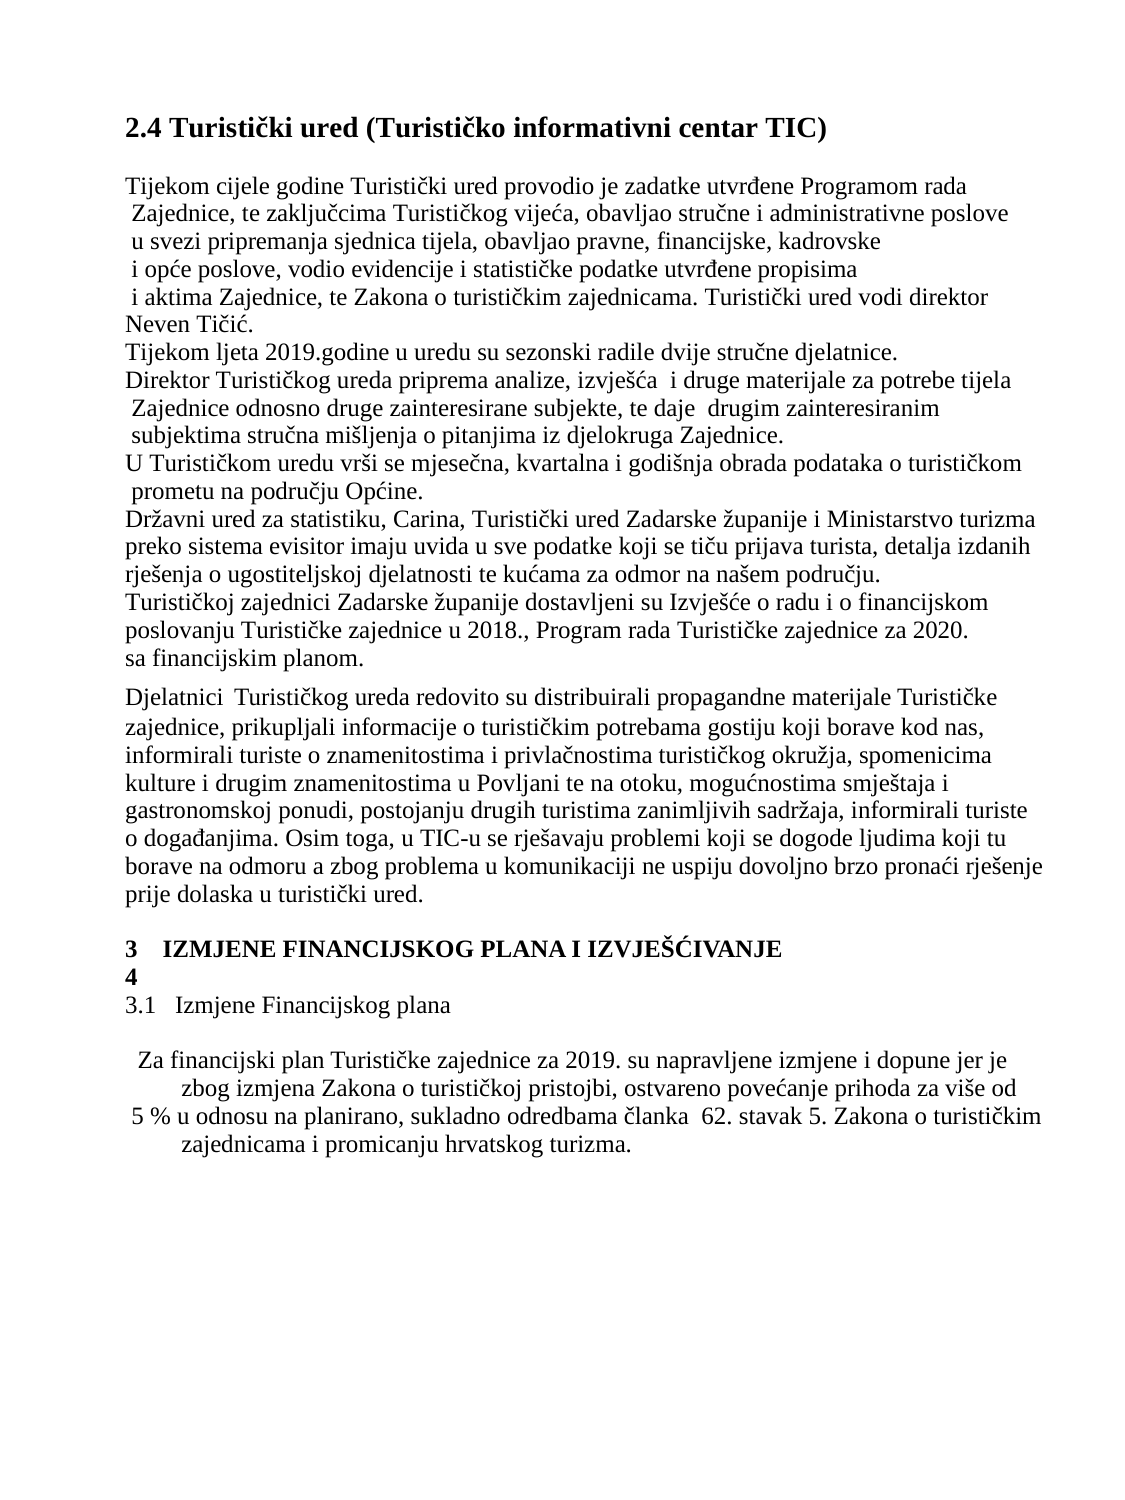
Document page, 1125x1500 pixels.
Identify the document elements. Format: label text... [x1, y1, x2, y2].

text_box 2.4 Turistički ured (Turističko informativni centar TIC) Tijekom cijele godine Turistički ured provodio je zadatke utvrđene Programom rada Zajednice, te zaključcima Turističkog vijeća, obavljao stručne i administrativne poslove u svezi pripremanja sjednica tijela, obavljao pravne, financijske, kadrovske i opće poslove, vodio evidencije i statističke podatke utvrđene propisima i aktima Zajednice, te Zakona o turističkim zajednicama. Turistički ured vodi direktor Neven Tičić. Tijekom ljeta 2019.godine u uredu su sezonski radile dvije stručne djelatnice. Direktor Turističkog ureda priprema analize, izvješća i druge materijale za potrebe tijela Zajednice odnosno druge zainteresirane subjekte, te daje drugim zainteresiranim subjektima stručna mišljenja o pitanjima iz djelokruga Zajednice. U Turističkom uredu vrši se mjesečna, kvartalna i godišnja obrada podataka o turističkom prometu na području Općine. Državni ured za statistiku, Carina, Turistički ured Zadarske županije i Ministarstvo turizma preko sistema evisitor imaju uvida u sve podatke koji se tiču prijava turista, detalja izdanih rješenja o ugostiteljskoj djelatnosti te kućama za odmor na našem području. Turističkoj zajednici Zadarske županije dostavljeni su Izvješće o radu i o financijskom poslovanju Turističke zajednice u 2018., Program rada Turističke zajednice za 2020. sa financijskim planom. Djelatnici Turističkog ureda redovito su distribuirali propagandne materijale Turističke zajednice, prikupljali informacije o turističkim potrebama gostiju koji borave kod nas, informirali turiste o znamenitostima i privlačnostima turističkog okružja, spomenicima kulture i drugim znamenitostima u Povljani te na otoku, mogućnostima smještaja i gastronomskoj ponudi, postojanju drugih turistima zanimljivih sadržaja, informirali turiste o događanjima. Osim toga, u TIC-u se rješavaju problemi koji se dogode ljudima koji tu borave na odmoru a zbog problema u komunikaciji ne uspiju dovoljno brzo pronaći rješenje prije dolaska u turistički ured. IZMJENE FINANCIJSKOG PLANA I IZVJEŠĆIVANJE 3.1 Izmjene Financijskog plana Za financijski plan Turističke zajednice za 2019. su napravljene izmjene i dopune jer je zbog izmjena Zakona o turističkoj pristojbi, ostvareno povećanje prihoda za više od 5 % u odnosu na planirano, sukladno odredbama članka 62. stavak 5. Zakona o turističkim zajednicama i promicanju hrvatskog turizma. [110, 104, 1069, 1221]
